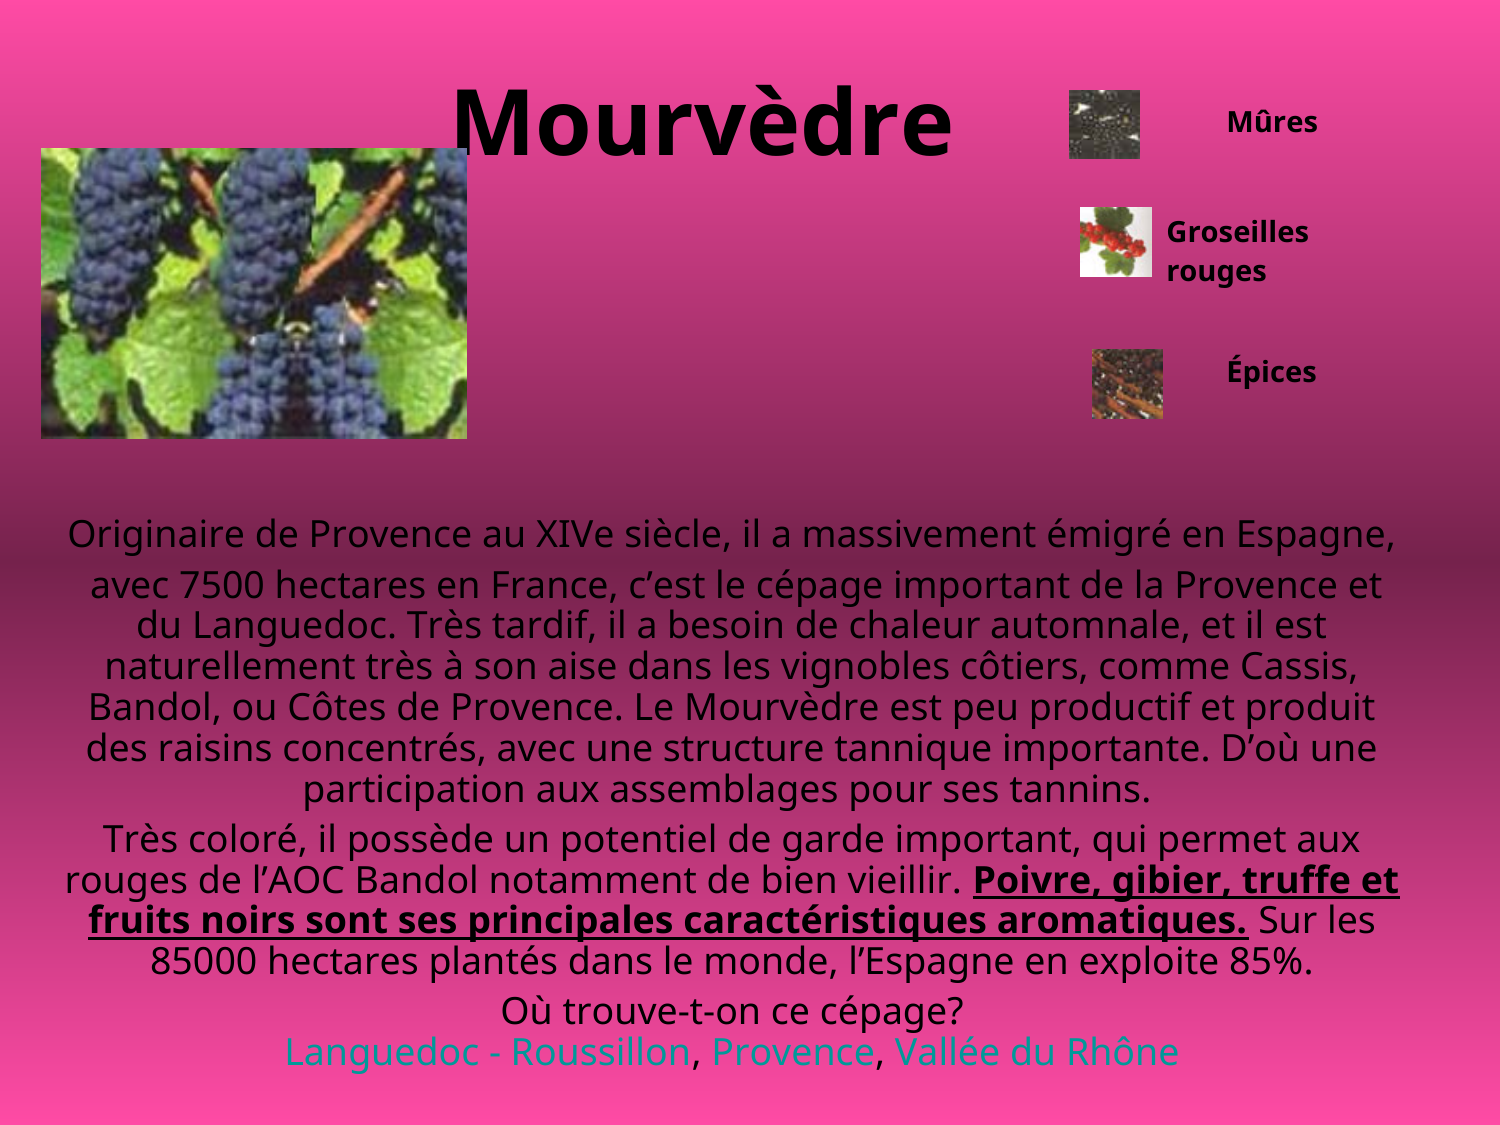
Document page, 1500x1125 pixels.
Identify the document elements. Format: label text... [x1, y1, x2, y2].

subtitle Originaire de Provence au XIVe siècle, il a massivement émigré en Espagne, avec 7500 hectares en France, c’est le cépage important de la Provence et du Languedoc. Très tardif, il a besoin de chaleur automnale, et il est naturellement très à son aise dans les vignobles côtiers, comme Cassis, Bandol, ou Côtes de Provence. Le Mourvèdre est peu productif et produit des raisins concentrés, avec une structure tannique importante. D’où une participation aux assemblages pour ses tannins. Très coloré, il possède un potentiel de garde important, qui permet aux rouges de l’AOC Bandol notamment de bien vieillir. Poivre, gibier, truffe et fruits noirs sont ses principales caractéristiques aromatiques. Sur les 85000 hectares plantés dans le monde, l’Espagne en exploite 85%. Où trouve-t-on ce cépage? Languedoc - Roussillon, Provence, Vallée du Rhône [41, 451, 1424, 1116]
text_box Épices [1151, 329, 1430, 454]
picture [41, 148, 467, 439]
picture [1080, 207, 1152, 277]
title Mourvèdre [64, 42, 1340, 197]
text_box Mûres [1151, 78, 1430, 204]
picture [1092, 349, 1163, 419]
picture [1069, 90, 1140, 159]
text_box Groseilles rouges [1151, 204, 1430, 329]
